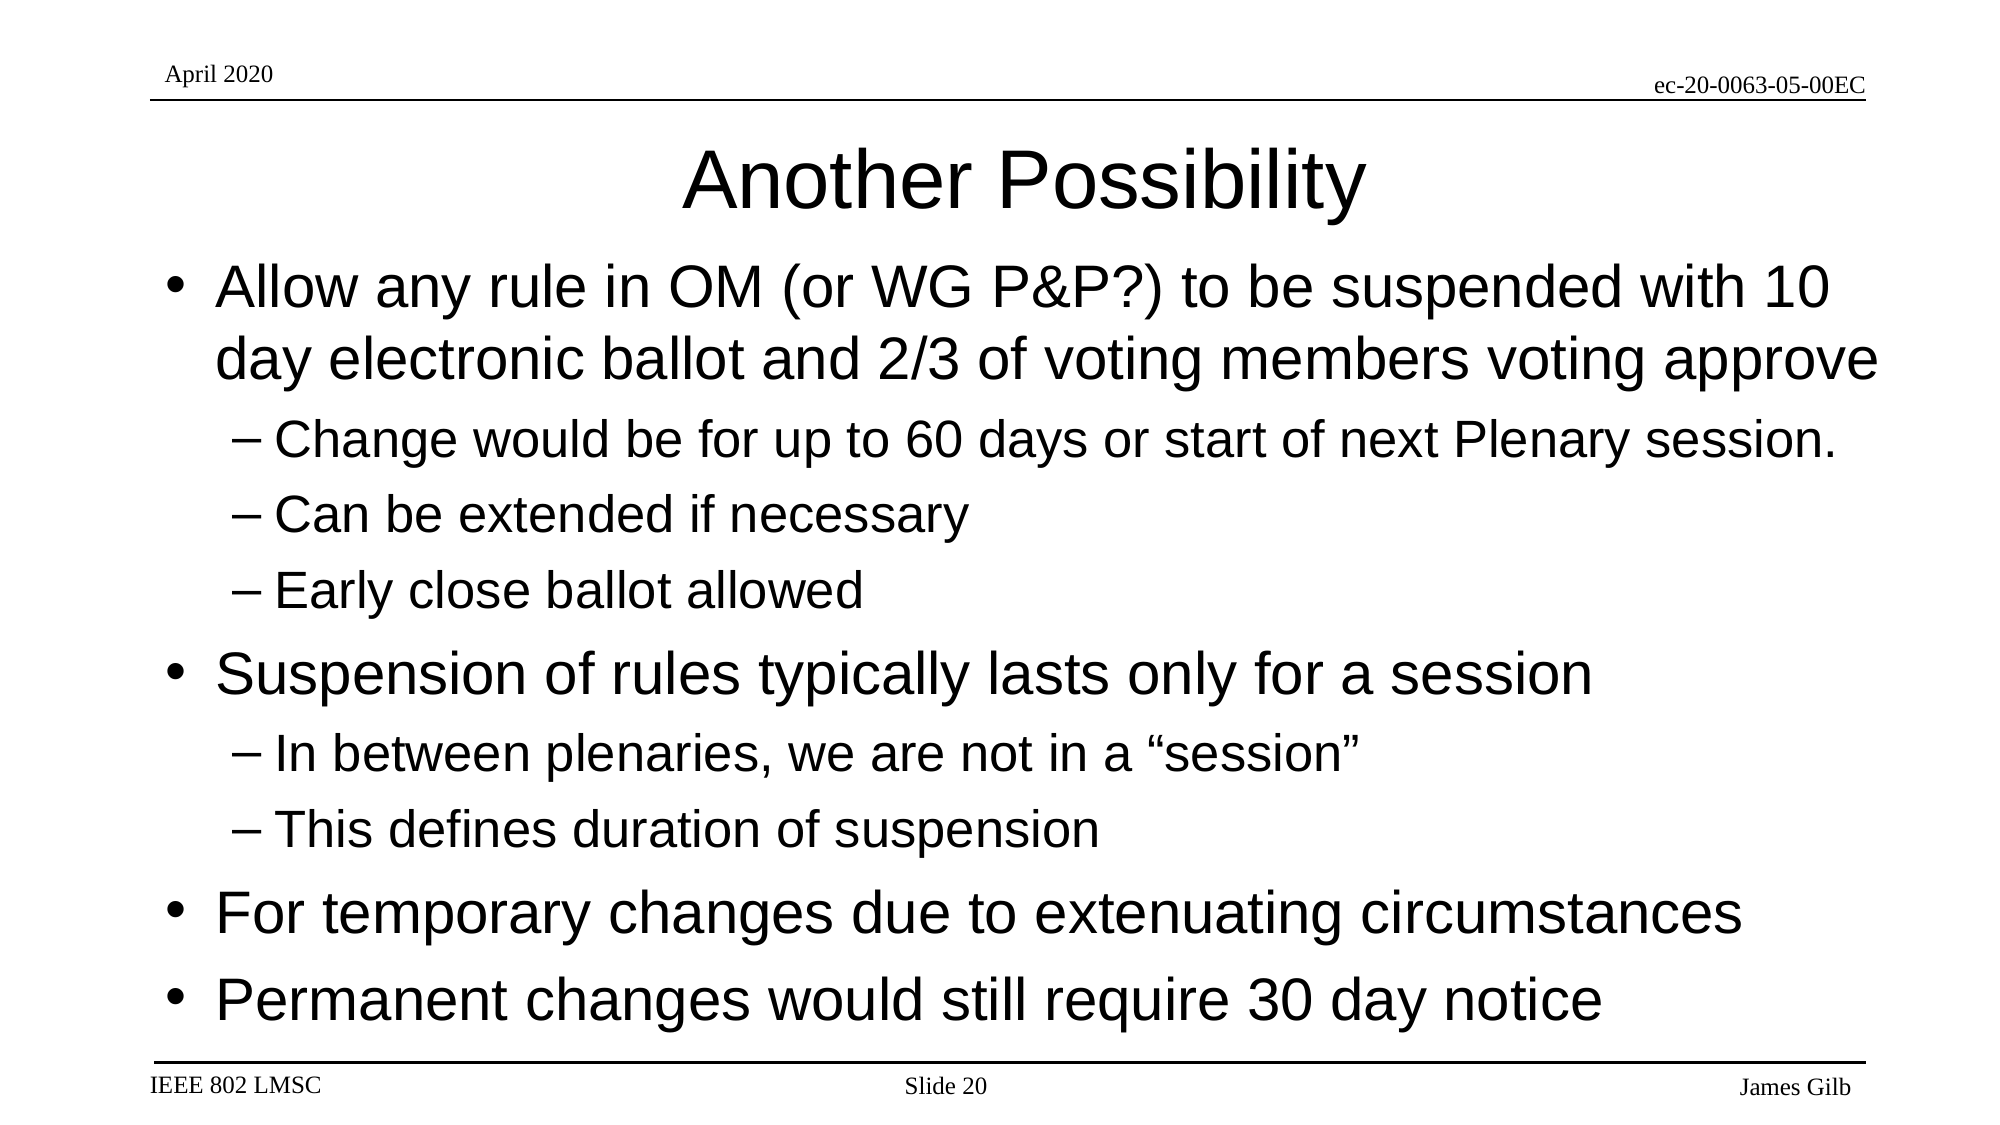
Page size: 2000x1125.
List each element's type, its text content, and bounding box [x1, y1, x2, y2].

list Allow any rule in OM (or WG P&P?) to be suspended with 10 day electronic ballot and 2/3 of voting members voting approve Change would be for up to 60 days or start of next Plenary session. Can be extended if necessary Early close ballot allowed Suspension of rules typically lasts only for a session In between plenaries, we are not in a “session” This defines duration of suspension For temporary changes due to extenuating circumstances Permanent changes would still require 30 day notice [149, 239, 1900, 1051]
title Another Possibility [149, 112, 1900, 238]
